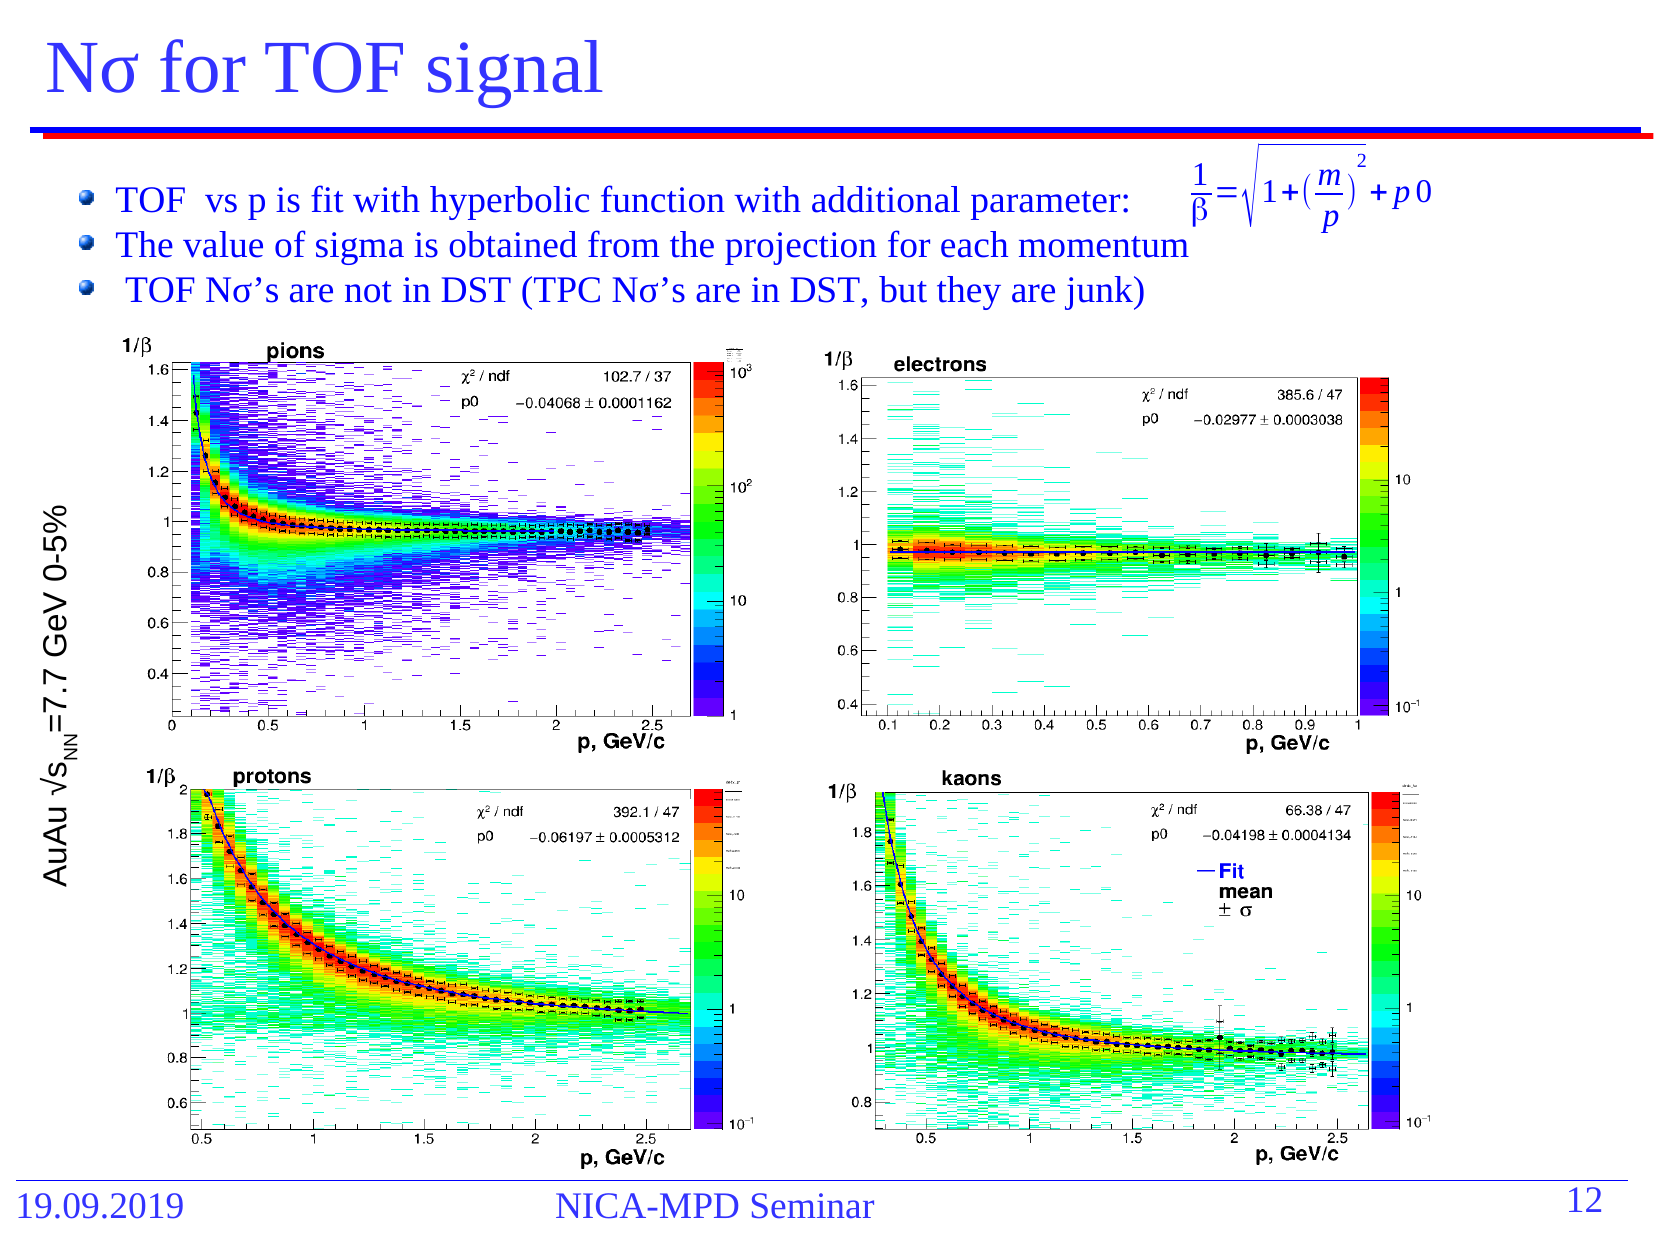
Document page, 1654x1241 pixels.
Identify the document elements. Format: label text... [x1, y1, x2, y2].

text_box TOF vs p is fit with hyperbolic function with additional parameter: The value of sigma is obtained from the projection for each momentum TOF Nσ’s are not in DST (TPC Nσ’s are in DST, but they are junk) [65, 167, 1334, 378]
text_box AuAu √sNN=7.7 GeV 0-5% [25, 481, 89, 903]
picture [107, 318, 755, 1173]
chart [1182, 142, 1439, 233]
text_box Nσ for TOF signal [30, 17, 1360, 132]
picture [799, 335, 1430, 1171]
